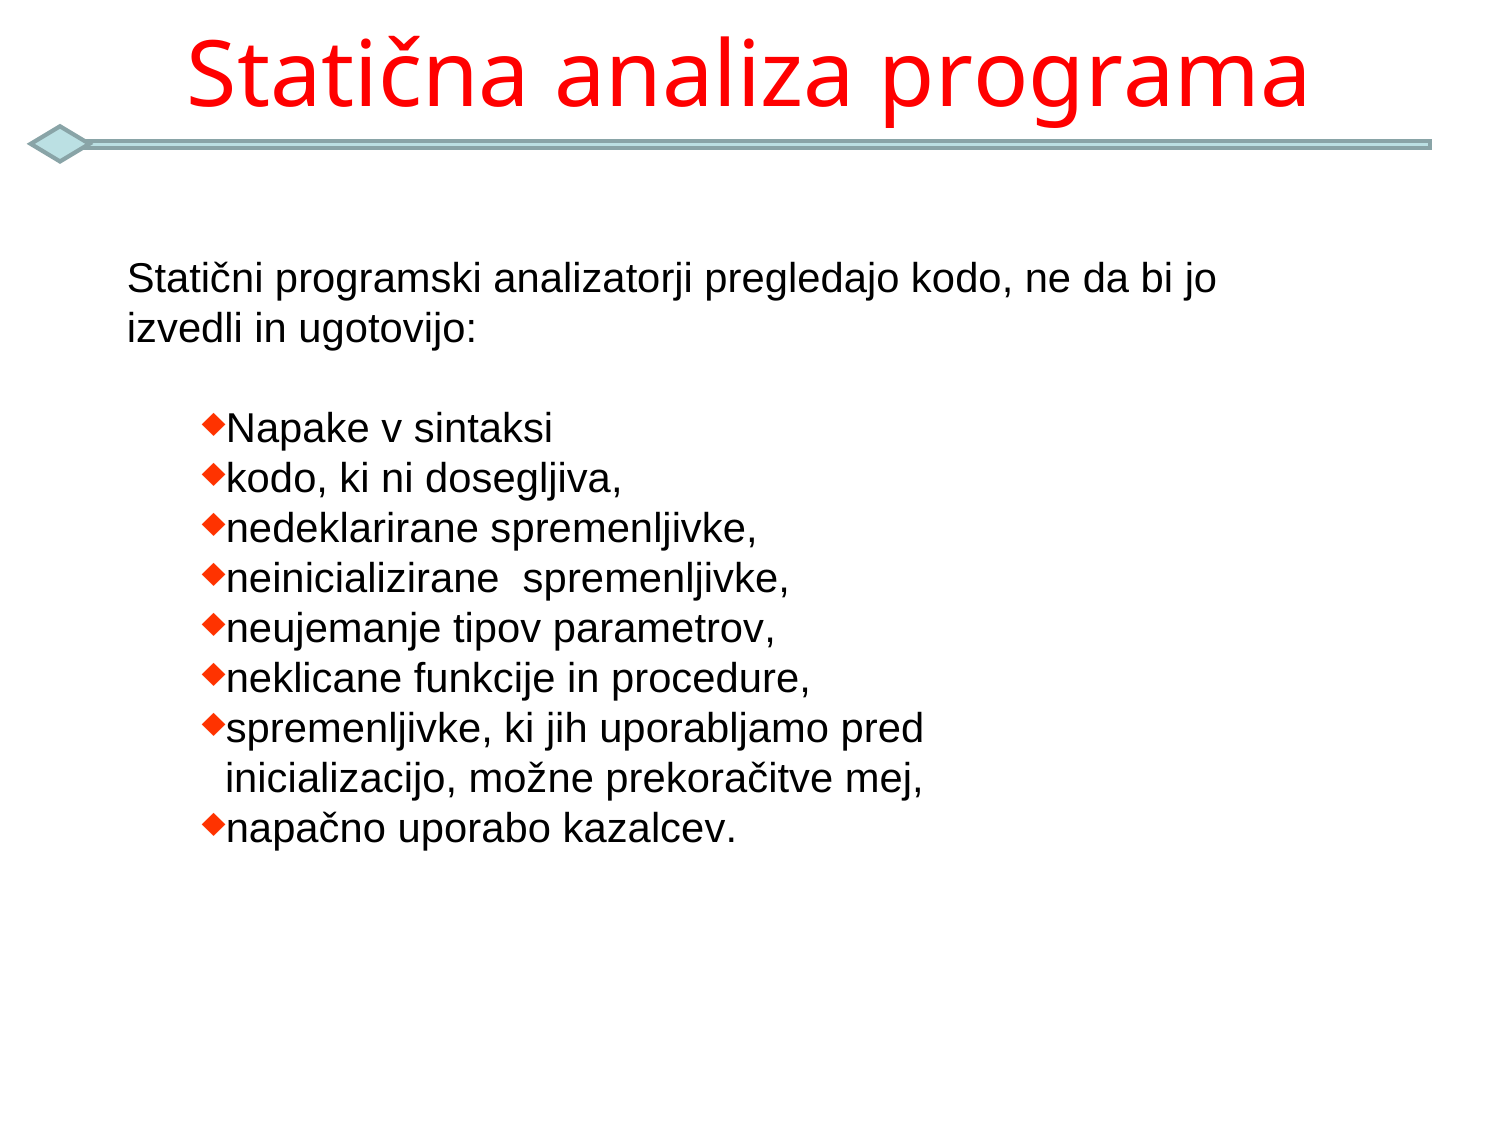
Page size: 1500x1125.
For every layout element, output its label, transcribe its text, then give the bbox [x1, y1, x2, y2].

text_box Statični programski analizatorji pregledajo kodo, ne da bi jo izvedli in ugotovijo: Napake v sintaksi kodo, ki ni dosegljiva, nedeklarirane spremenljivke, neinicializirane spremenljivke, neujemanje tipov parametrov, neklicane funkcije in procedure, spremenljivke, ki jih uporabljamo pred inicializacijo, možne prekoračitve mej, napačno uporabo kazalcev. [112, 243, 1306, 860]
title Statična analiza programa [75, 0, 1426, 141]
